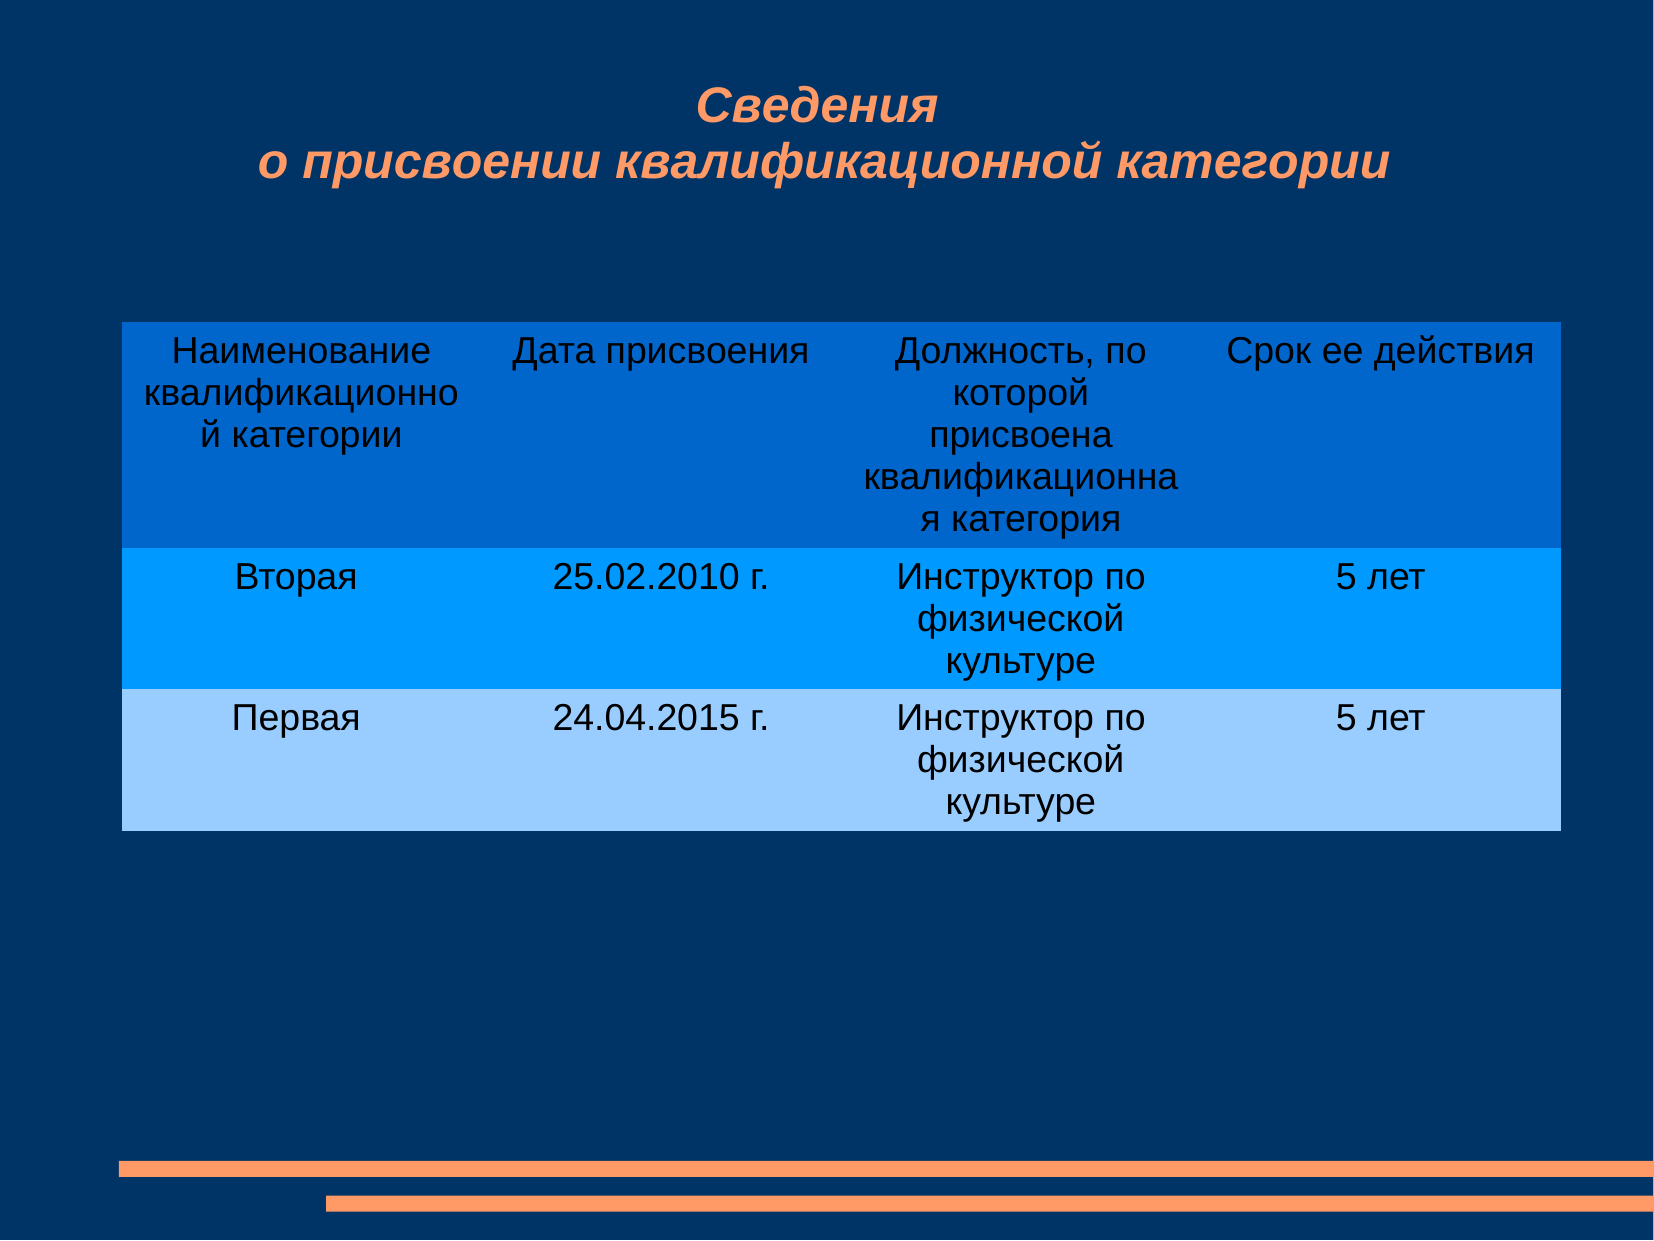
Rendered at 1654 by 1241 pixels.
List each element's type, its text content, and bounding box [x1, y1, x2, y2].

table_header Дата присвоения [481, 322, 841, 548]
table_cell Первая [122, 689, 481, 831]
table_cell 24.04.2015 г. [481, 689, 841, 831]
table_header Наименование квалификационной категории [122, 322, 481, 548]
title Сведения о присвоении квалификационной категории [118, 29, 1531, 237]
table_header Должность, по которой присвоена квалификационная категория [841, 322, 1201, 548]
table_cell Инструктор по физической культуре [841, 689, 1201, 831]
table_cell 5 лет [1201, 689, 1561, 831]
table_cell Инструктор по физической культуре [841, 548, 1201, 689]
table_cell 5 лет [1201, 548, 1561, 689]
table_cell 25.02.2010 г. [481, 548, 841, 689]
table_header Срок ее действия [1201, 322, 1561, 548]
table_cell Вторая [122, 548, 481, 689]
